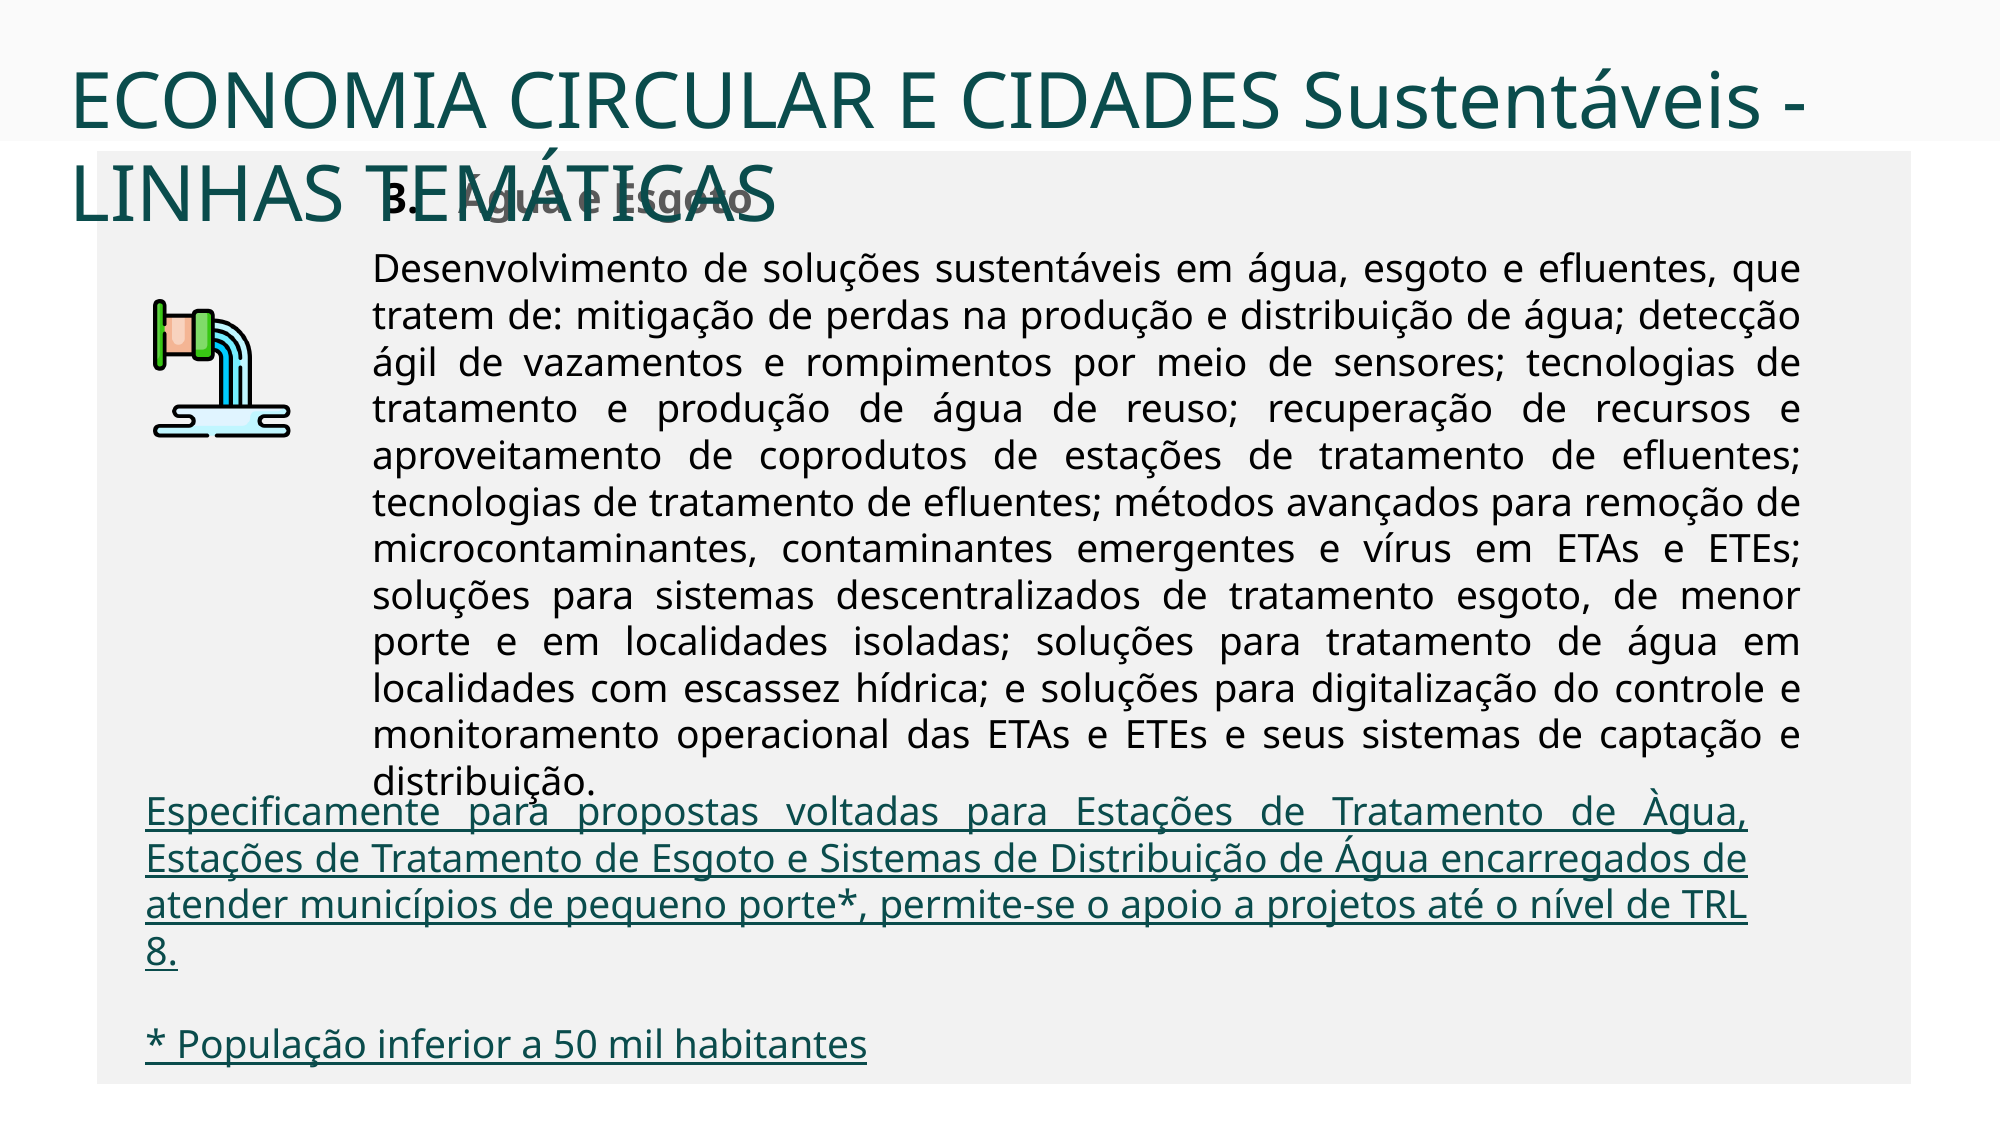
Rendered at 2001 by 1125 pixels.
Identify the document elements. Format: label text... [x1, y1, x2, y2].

text_box ECONOMIA CIRCULAR E CIDADES Sustentáveis - LINHAS TEMÁTICAS [49, 40, 1938, 163]
text_box [25, 163, 1968, 1112]
text_box Especificamente para propostas voltadas para Estações de Tratamento de Àgua, Estações de Tratamento de Esgoto e Sistemas de Distribuição de Água encarregados de atender municípios de pequeno porte*, permite-se o apoio a projetos até o nível de TRL 8. * População inferior a 50 mil habitantes [128, 779, 1779, 1031]
text_box Desenvolvimento de soluções sustentáveis em água, esgoto e efluentes, que tratem de: mitigação de perdas na produção e distribuição de água; detecção ágil de vazamentos e rompimentos por meio de sensores; tecnologias de tratamento e produção de água de reuso; recuperação de recursos e aproveitamento de coprodutos de estações de tratamento de efluentes; tecnologias de tratamento de efluentes; métodos avançados para remoção de microcontaminantes, contaminantes emergentes e vírus em ETAs e ETEs; soluções para sistemas descentralizados de tratamento esgoto, de menor porte e em localidades isoladas; soluções para tratamento de água em localidades com escassez hídrica; e soluções para digitalização do controle e monitoramento operacional das ETAs e ETEs e seus sistemas de captação e distribuição. [324, 236, 1829, 771]
picture [151, 297, 292, 439]
text_box Água e Esgoto [336, 164, 1733, 231]
